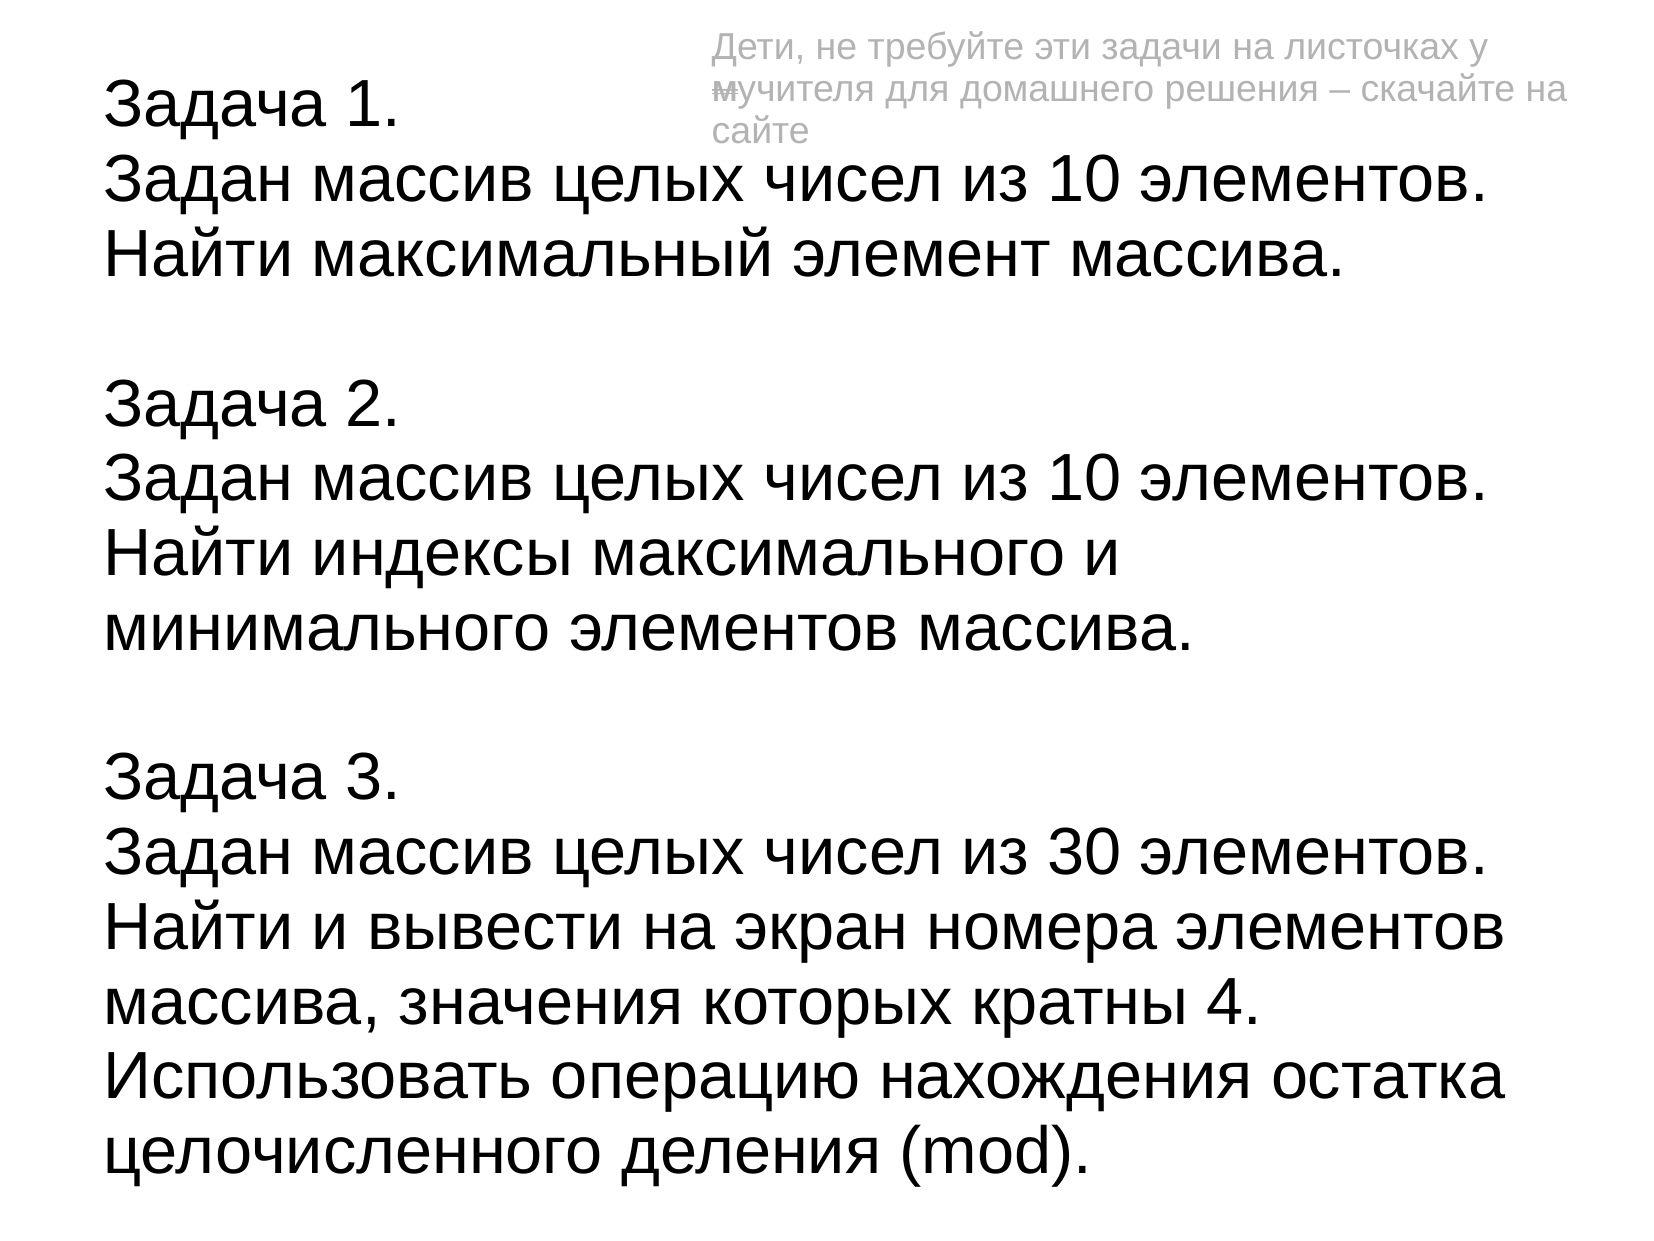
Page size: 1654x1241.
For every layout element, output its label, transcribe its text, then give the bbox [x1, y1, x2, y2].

text_box Задача 1. Задан массив целых чисел из 10 элементов. Найти максимальный элемент массива. Задача 2. Задан массив целых чисел из 10 элементов. Найти индексы максимального и минимального элементов массива. Задача 3. Задан массив целых чисел из 30 элементов. Найти и вывести на экран номера элементов массива, значения которых кратны 4. Использовать операцию нахождения остатка целочисленного деления (mod). [88, 59, 1565, 1241]
text_box Дети, не требуйте эти задачи на листочках у мучителя для домашнего решения – скачайте на сайте [696, 17, 1642, 159]
